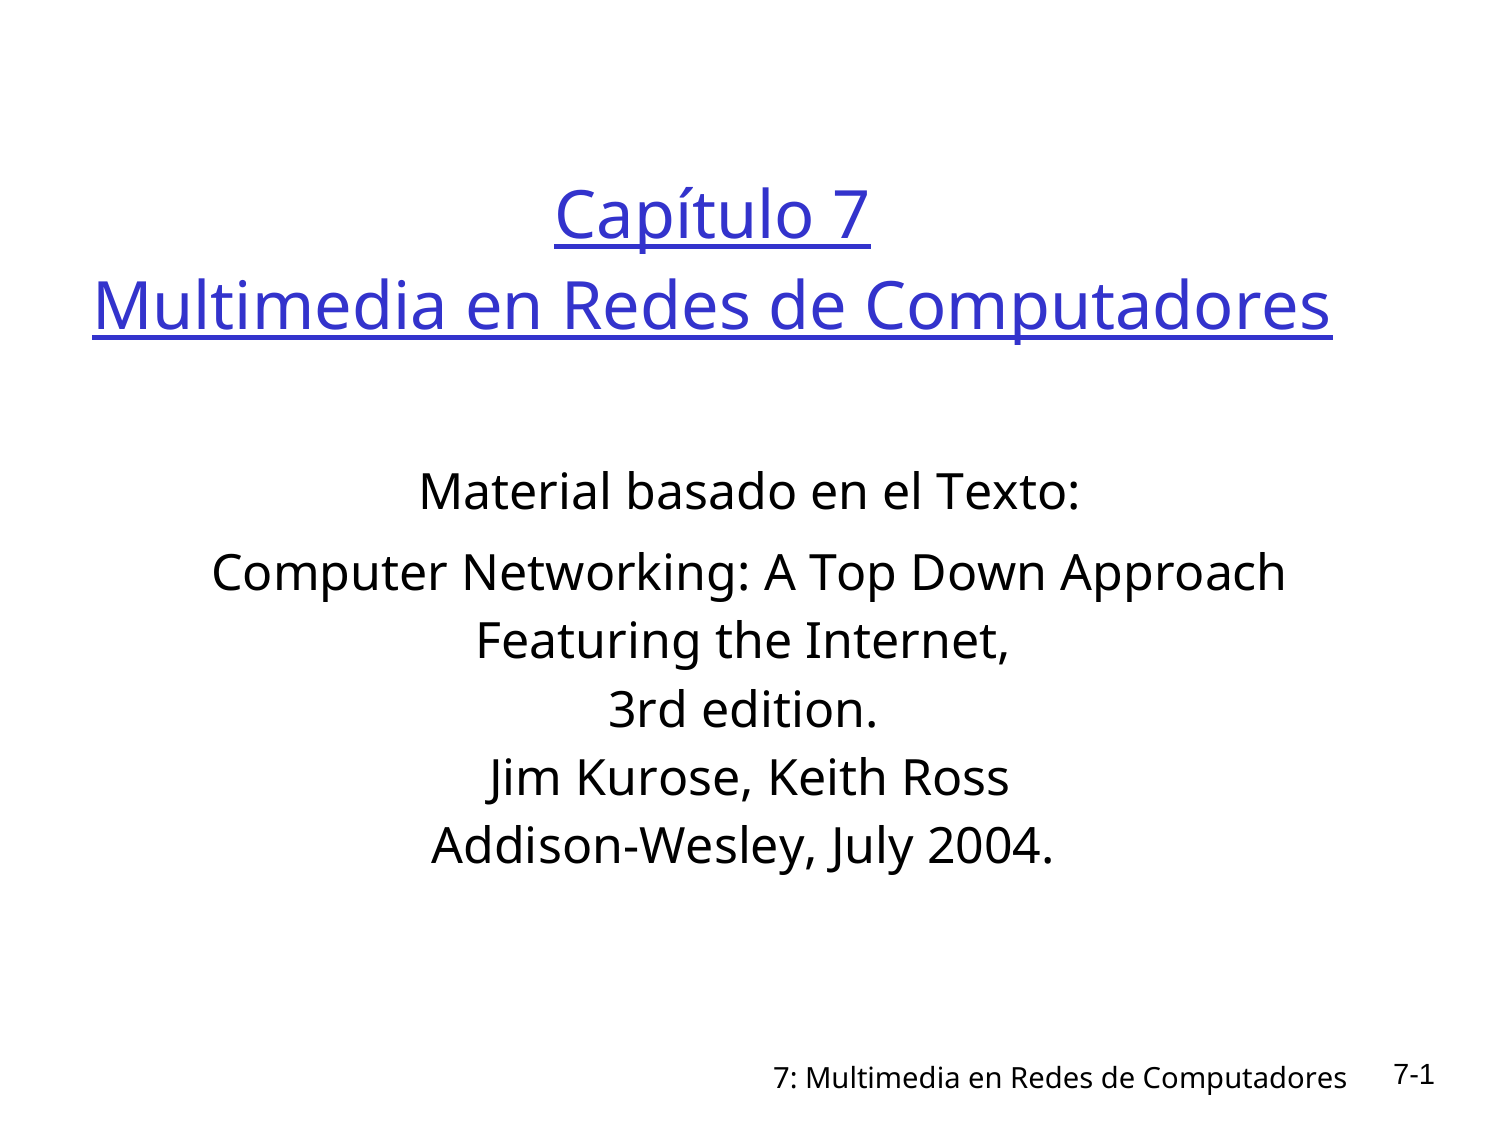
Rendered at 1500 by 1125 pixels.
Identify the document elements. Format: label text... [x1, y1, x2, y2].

title Capítulo 7 Multimedia en Redes de Computadores [75, 141, 1351, 376]
subtitle Material basado en el Texto: Computer Networking: A Top Down Approach Featuring the Internet, 3rd edition. Jim Kurose, Keith Ross Addison-Wesley, July 2004. [112, 472, 1388, 863]
